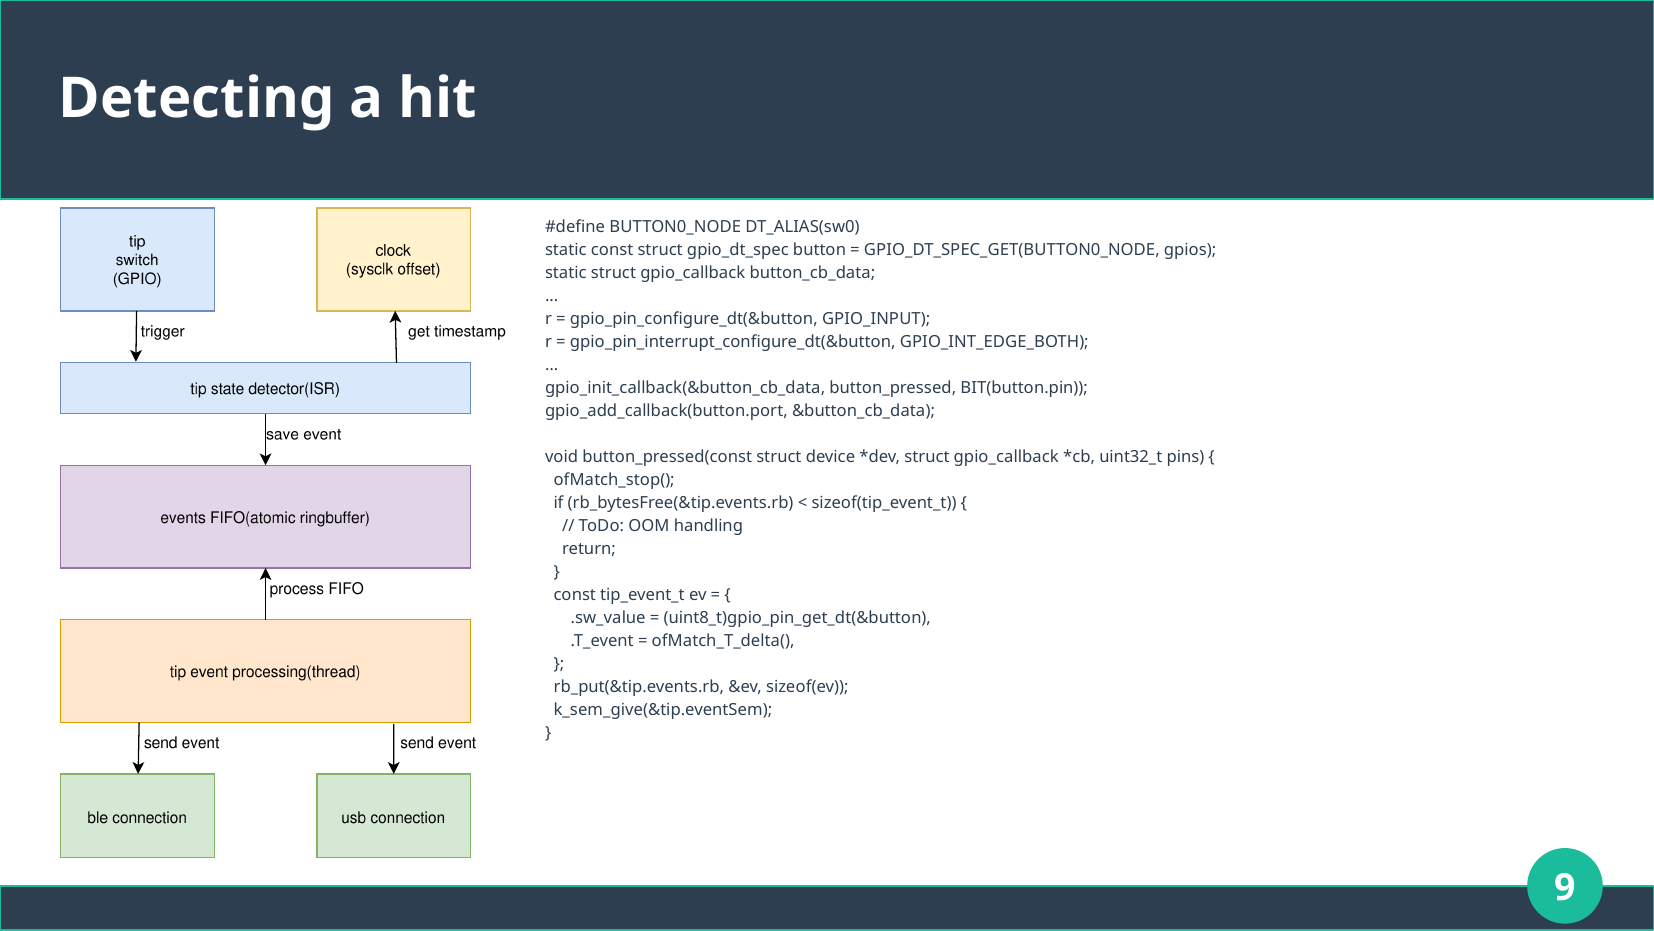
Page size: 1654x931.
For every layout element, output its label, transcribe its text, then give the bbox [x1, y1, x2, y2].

title Detecting a hit [59, 37, 1595, 156]
text_box #define BUTTON0_NODE DT_ALIAS(sw0) static const struct gpio_dt_spec button = GPIO_DT_SPEC_GET(BUTTON0_NODE, gpios); static struct gpio_callback button_cb_data; ... r = gpio_pin_configure_dt(&button, GPIO_INPUT); r = gpio_pin_interrupt_configure_dt(&button, GPIO_INT_EDGE_BOTH); … gpio_init_callback(&button_cb_data, button_pressed, BIT(button.pin)); gpio_add_callback(button.port, &button_cb_data); void button_pressed(const struct device *dev, struct gpio_callback *cb, uint32_t pins) { ofMatch_stop(); if (rb_bytesFree(&tip.events.rb) < sizeof(tip_event_t)) { // ToDo: OOM handling return; } const tip_event_t ev = { .sw_value = (uint8_t)gpio_pin_get_dt(&button), .T_event = ofMatch_T_delta(), }; rb_put(&tip.events.rb, &ev, sizeof(ev)); k_sem_give(&tip.eventSem); } [530, 206, 1648, 857]
picture [59, 206, 537, 859]
